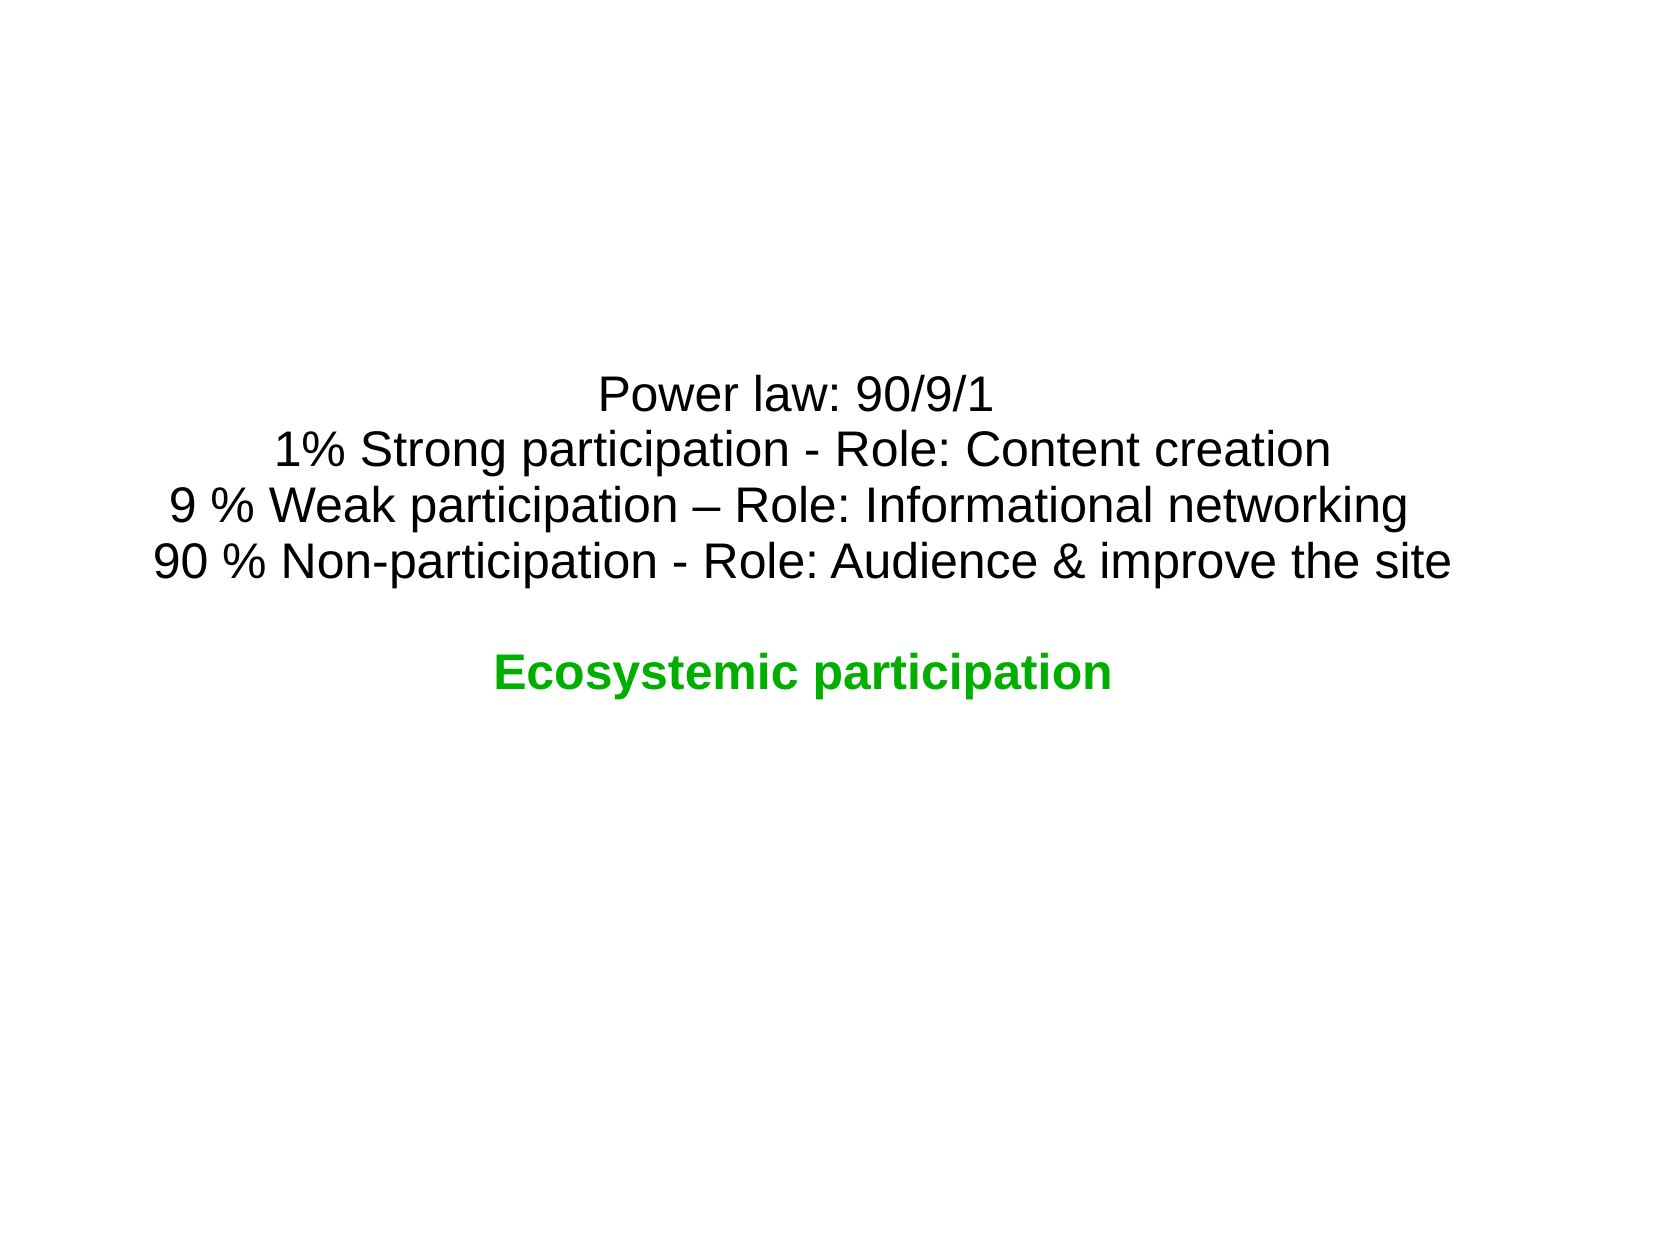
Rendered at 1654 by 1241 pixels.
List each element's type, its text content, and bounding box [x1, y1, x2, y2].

title Power law: 90/9/1 1% Strong participation - Role: Content creation 9 % Weak participation – Role: Informational networking 90 % Non-participation - Role: Audience & improve the site Ecosystemic participation [59, 59, 1548, 1063]
subtitle [82, 290, 1571, 1109]
